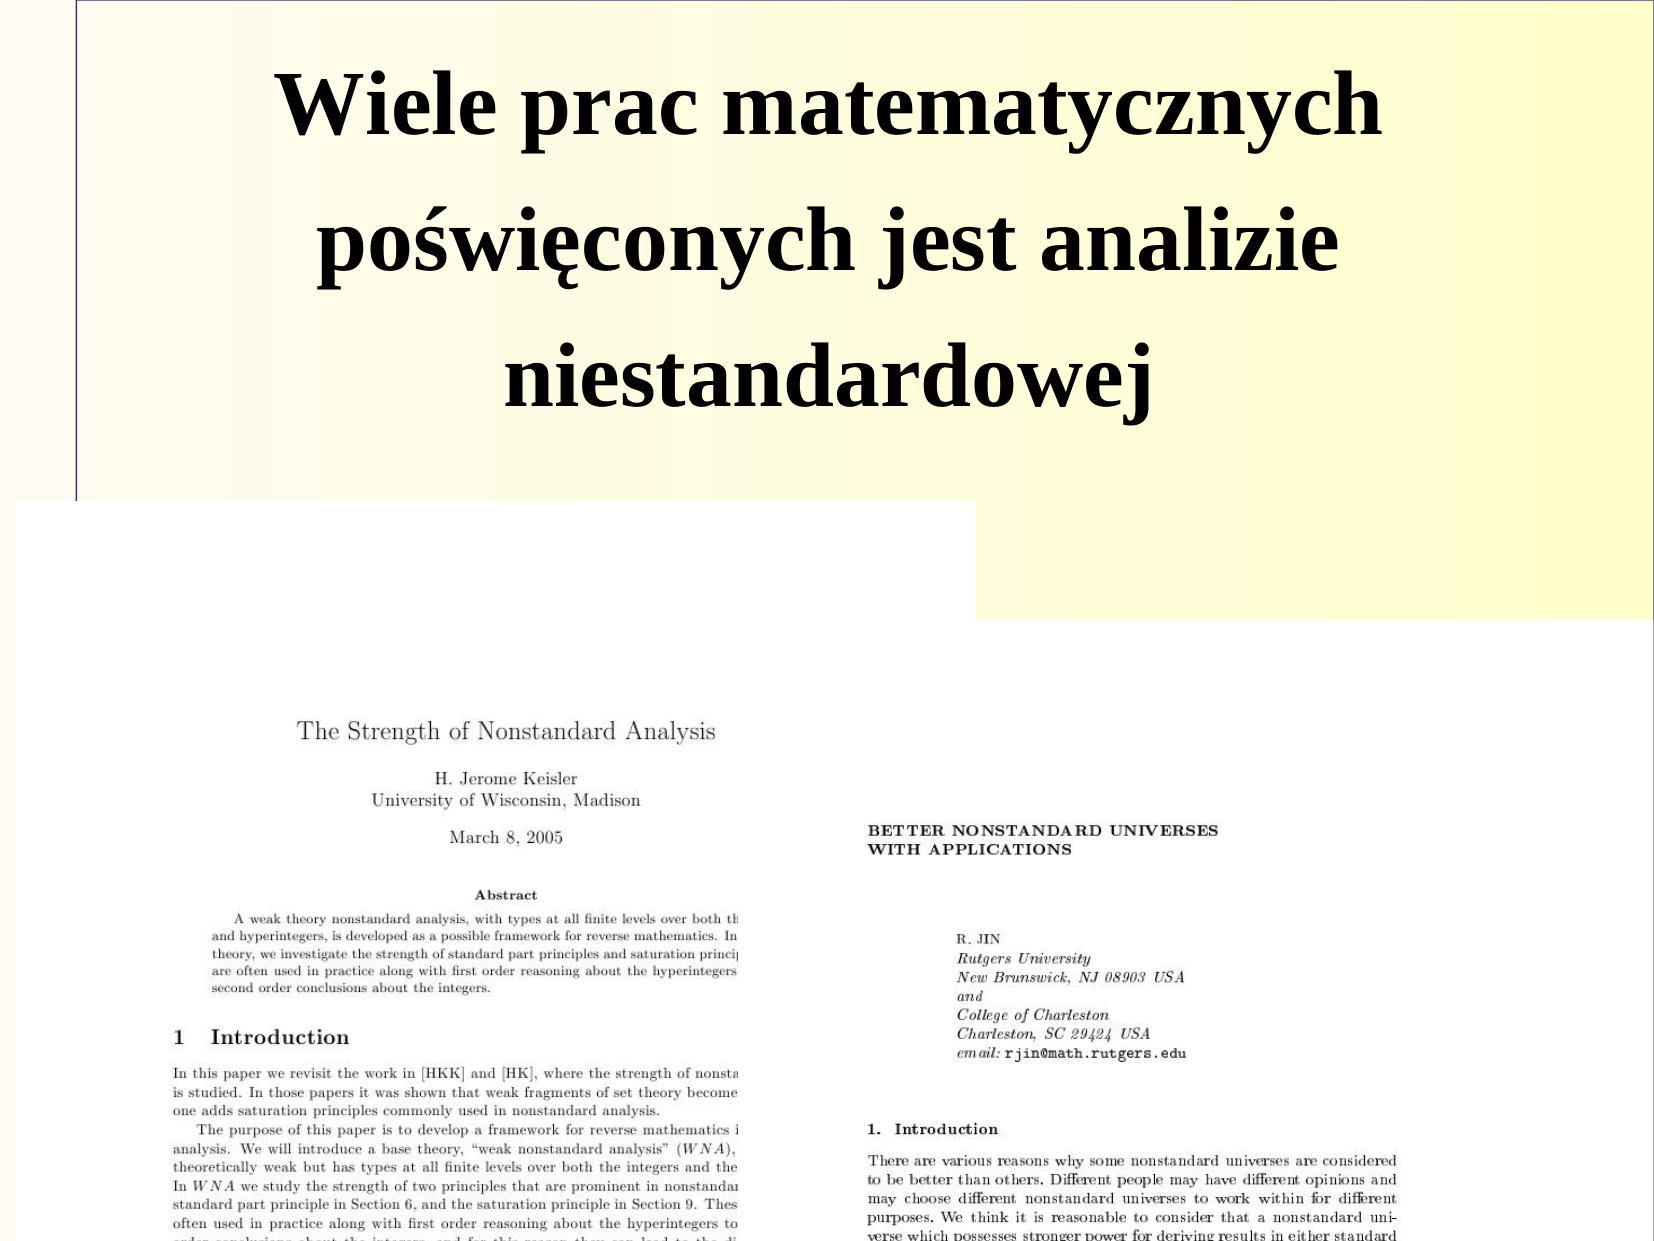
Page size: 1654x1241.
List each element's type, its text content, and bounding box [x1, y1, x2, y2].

title Wiele prac matematycznych poświęconych jest analizie niestandardowej [123, 0, 1536, 476]
picture [0, 0, 1654, 1241]
